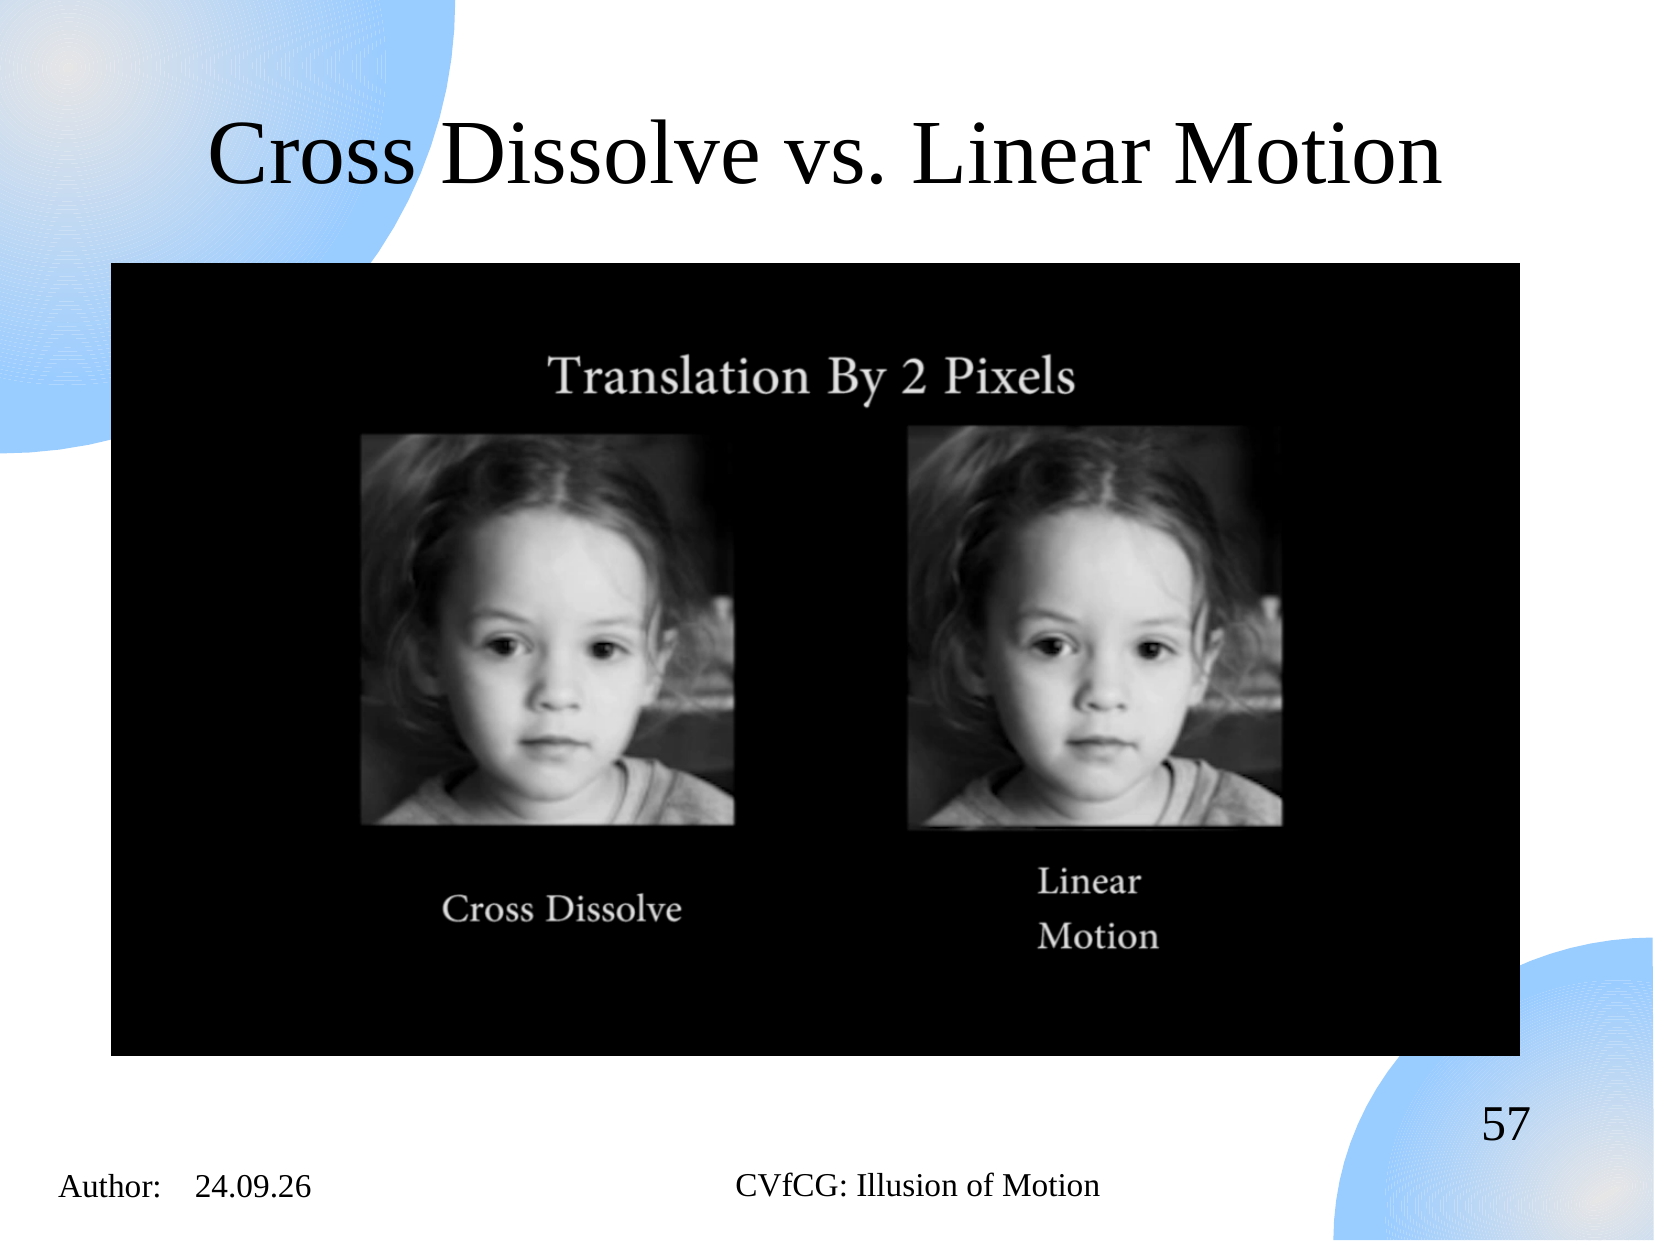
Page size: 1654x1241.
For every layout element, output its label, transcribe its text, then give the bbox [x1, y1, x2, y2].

text_box [110, 262, 1521, 1056]
title Cross Dissolve vs. Linear Motion [82, 49, 1571, 257]
text_box <number> [1401, 1095, 1611, 1152]
text_box CVfCG: Illusion of Motion [735, 1166, 1346, 1204]
